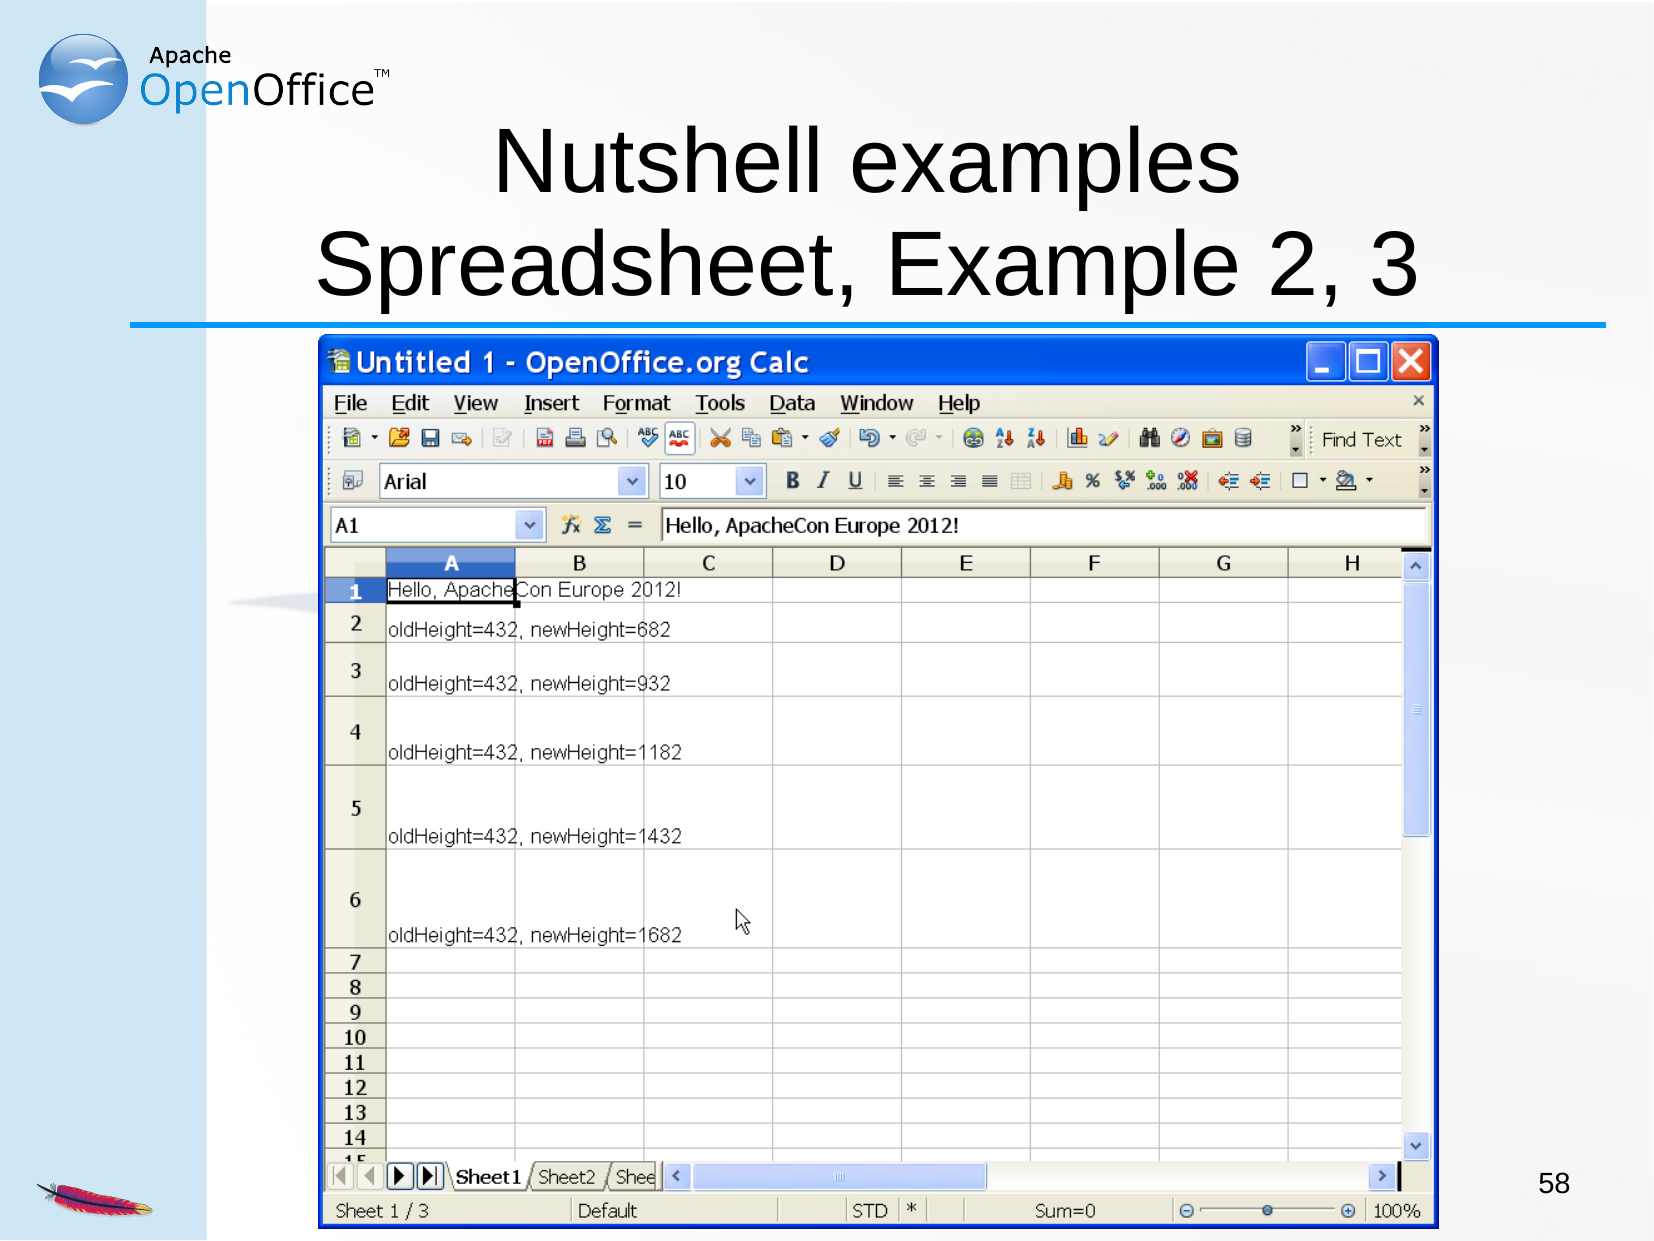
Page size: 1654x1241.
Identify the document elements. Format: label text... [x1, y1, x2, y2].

title Nutshell examples Spreadsheet, Example 2, 3 [165, 108, 1571, 316]
picture [35, 2, 1654, 1241]
picture [35, 1181, 154, 1219]
